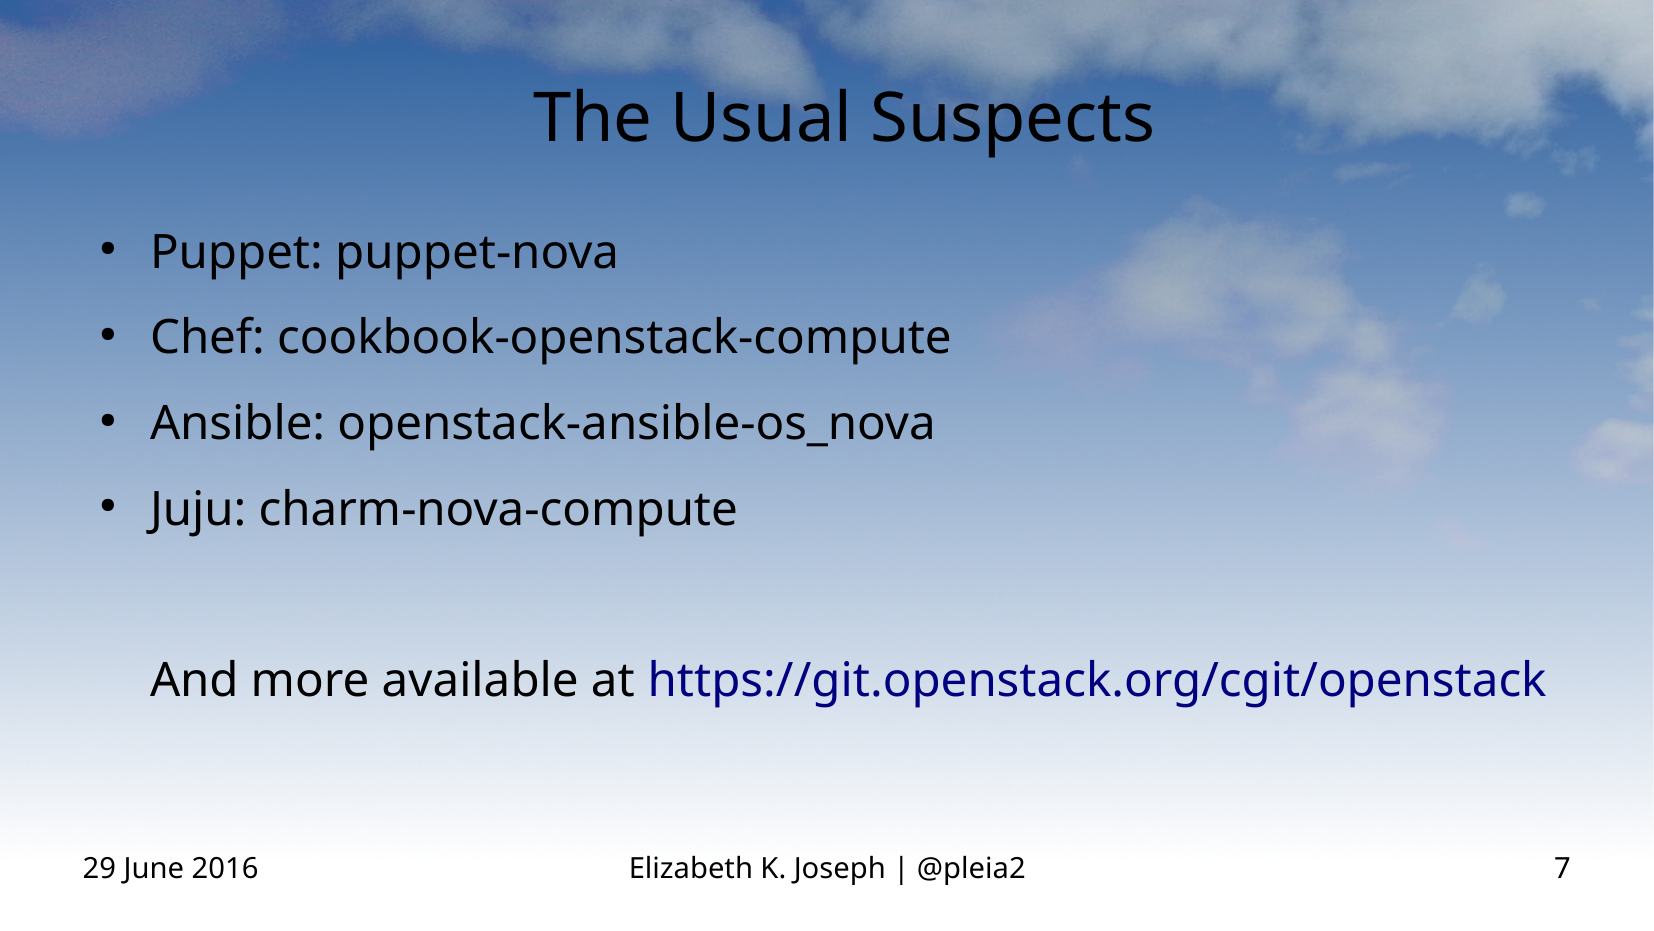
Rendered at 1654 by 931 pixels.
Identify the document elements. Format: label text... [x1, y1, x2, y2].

list Puppet: puppet-nova Chef: cookbook-openstack-compute Ansible: openstack-ansible-os_nova Juju: charm-nova-compute And more available at https://git.openstack.org/cgit/openstack [82, 217, 1571, 758]
title The Usual Suspects [82, 37, 1571, 193]
picture [0, 0, 1654, 931]
